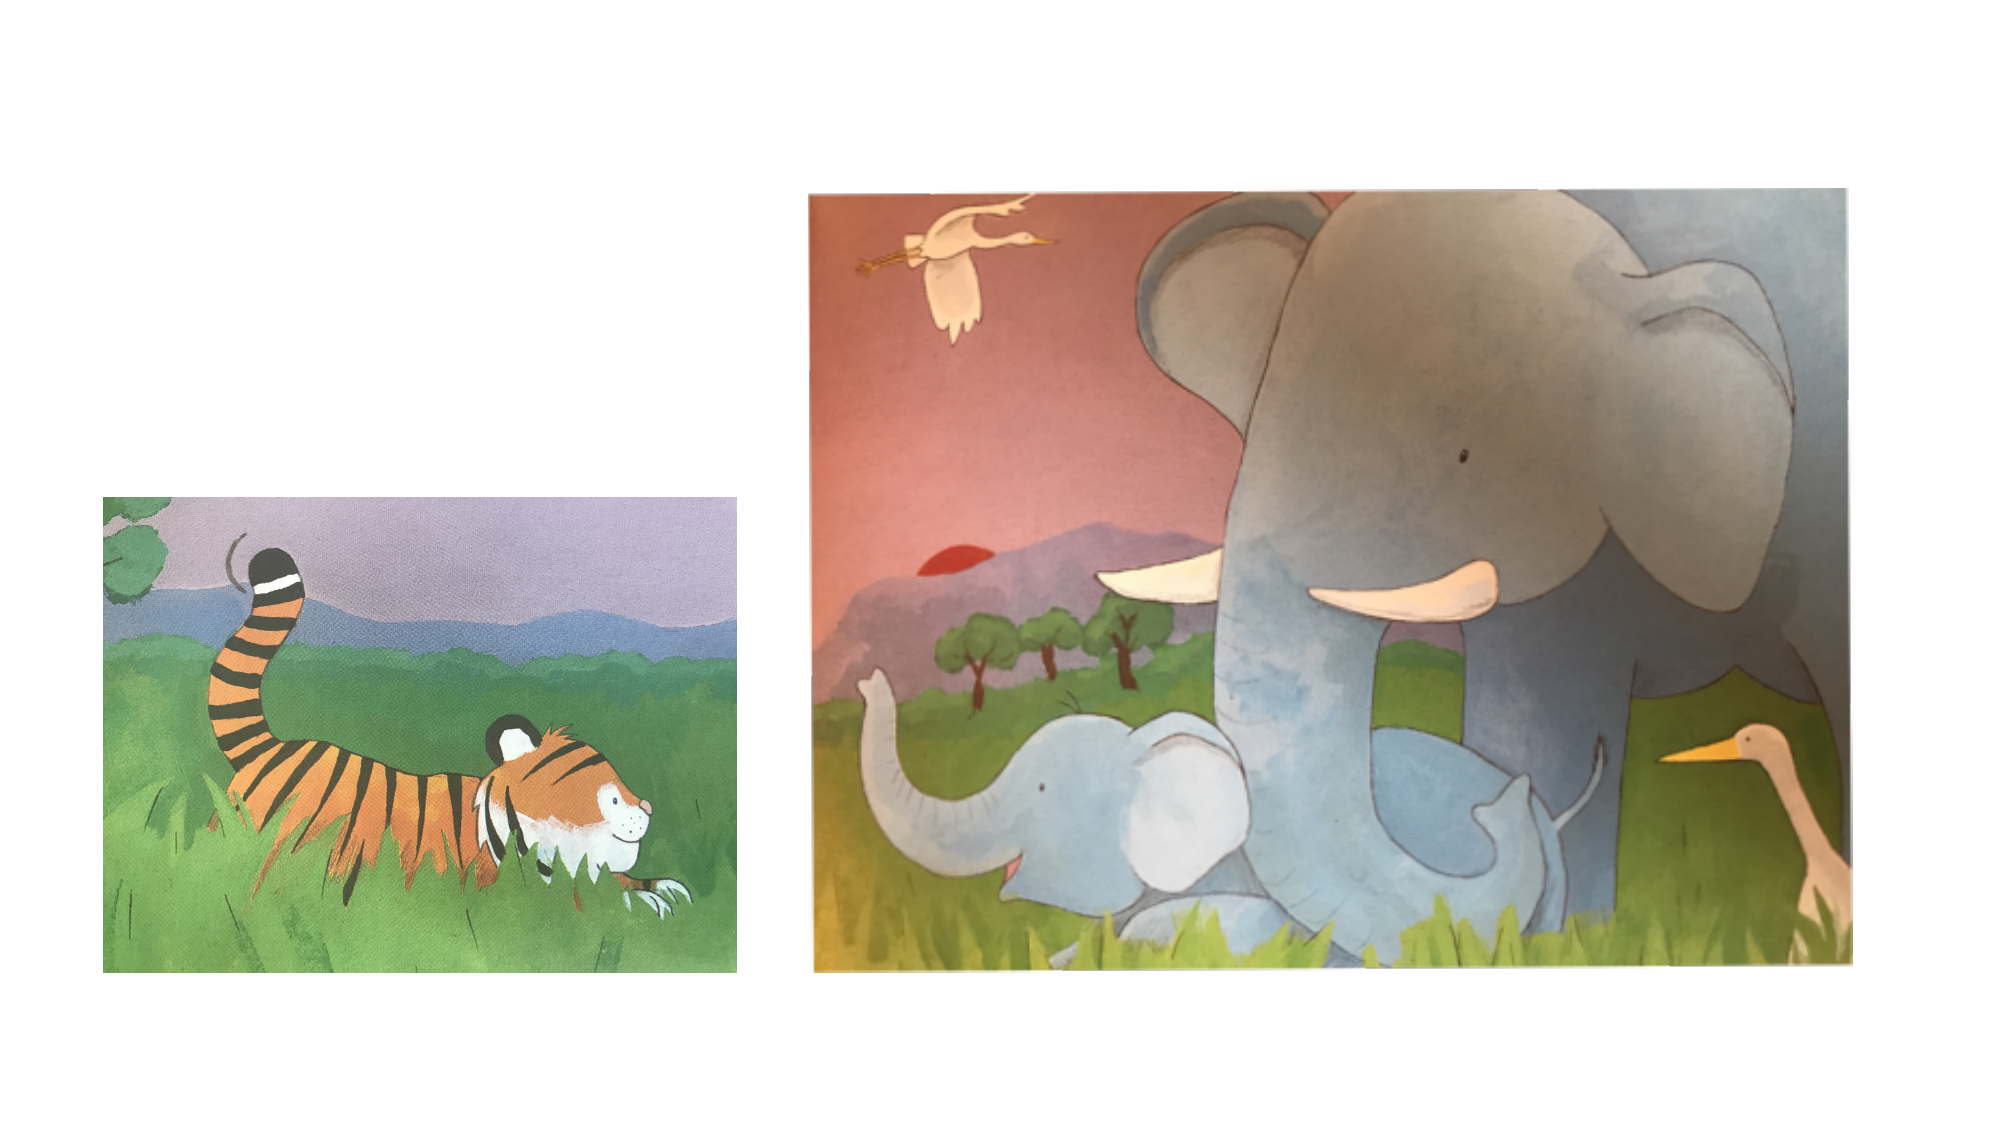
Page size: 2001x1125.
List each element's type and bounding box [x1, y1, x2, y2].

picture [808, 188, 1853, 973]
picture [103, 497, 737, 973]
